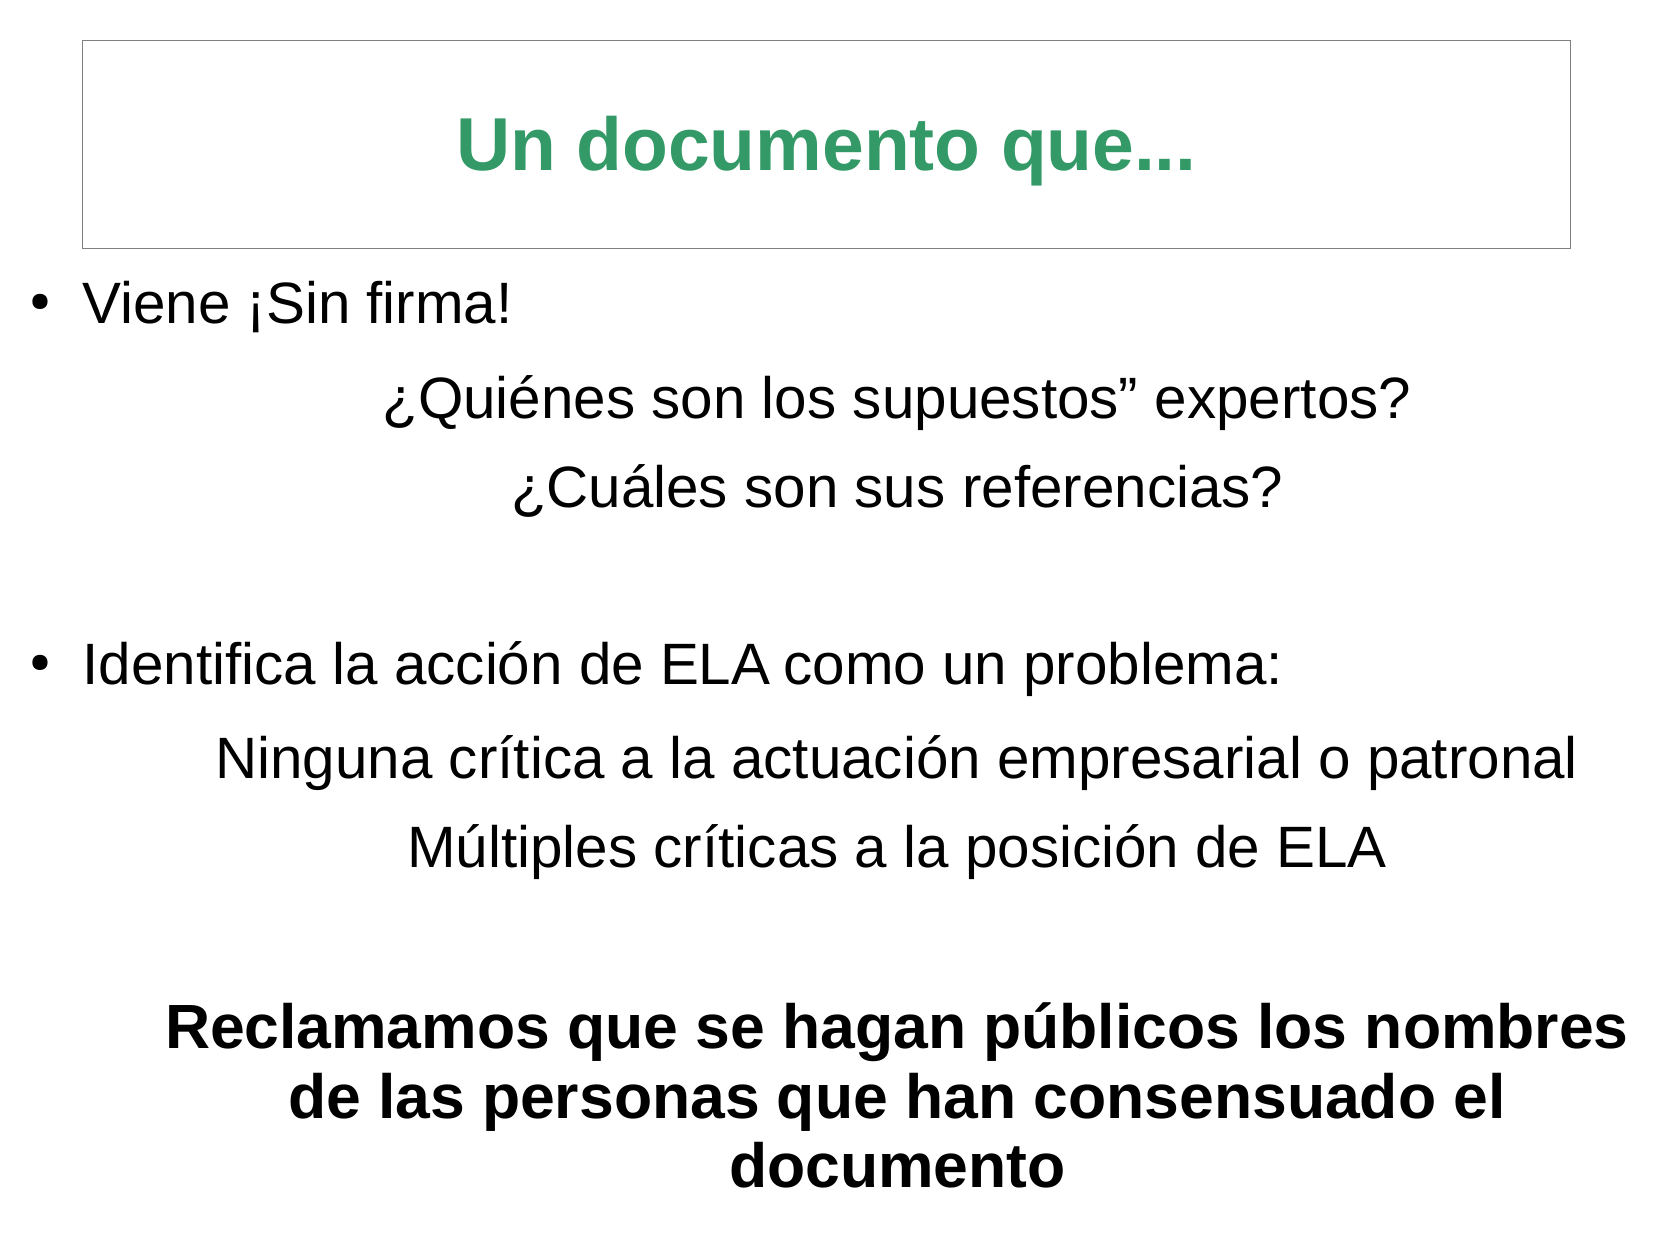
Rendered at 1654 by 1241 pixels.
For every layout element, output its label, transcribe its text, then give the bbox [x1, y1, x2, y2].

title Un documento que... [82, 40, 1571, 249]
list Viene ¡Sin firma! ¿Quiénes son los supuestos” expertos? ¿Cuáles son sus referencias? Identifica la acción de ELA como un problema: Ninguna crítica a la actuación empresarial o patronal Múltiples críticas a la posición de ELA Reclamamos que se hagan públicos los nombres de las personas que han consensuado el documento [11, 271, 1642, 1205]
